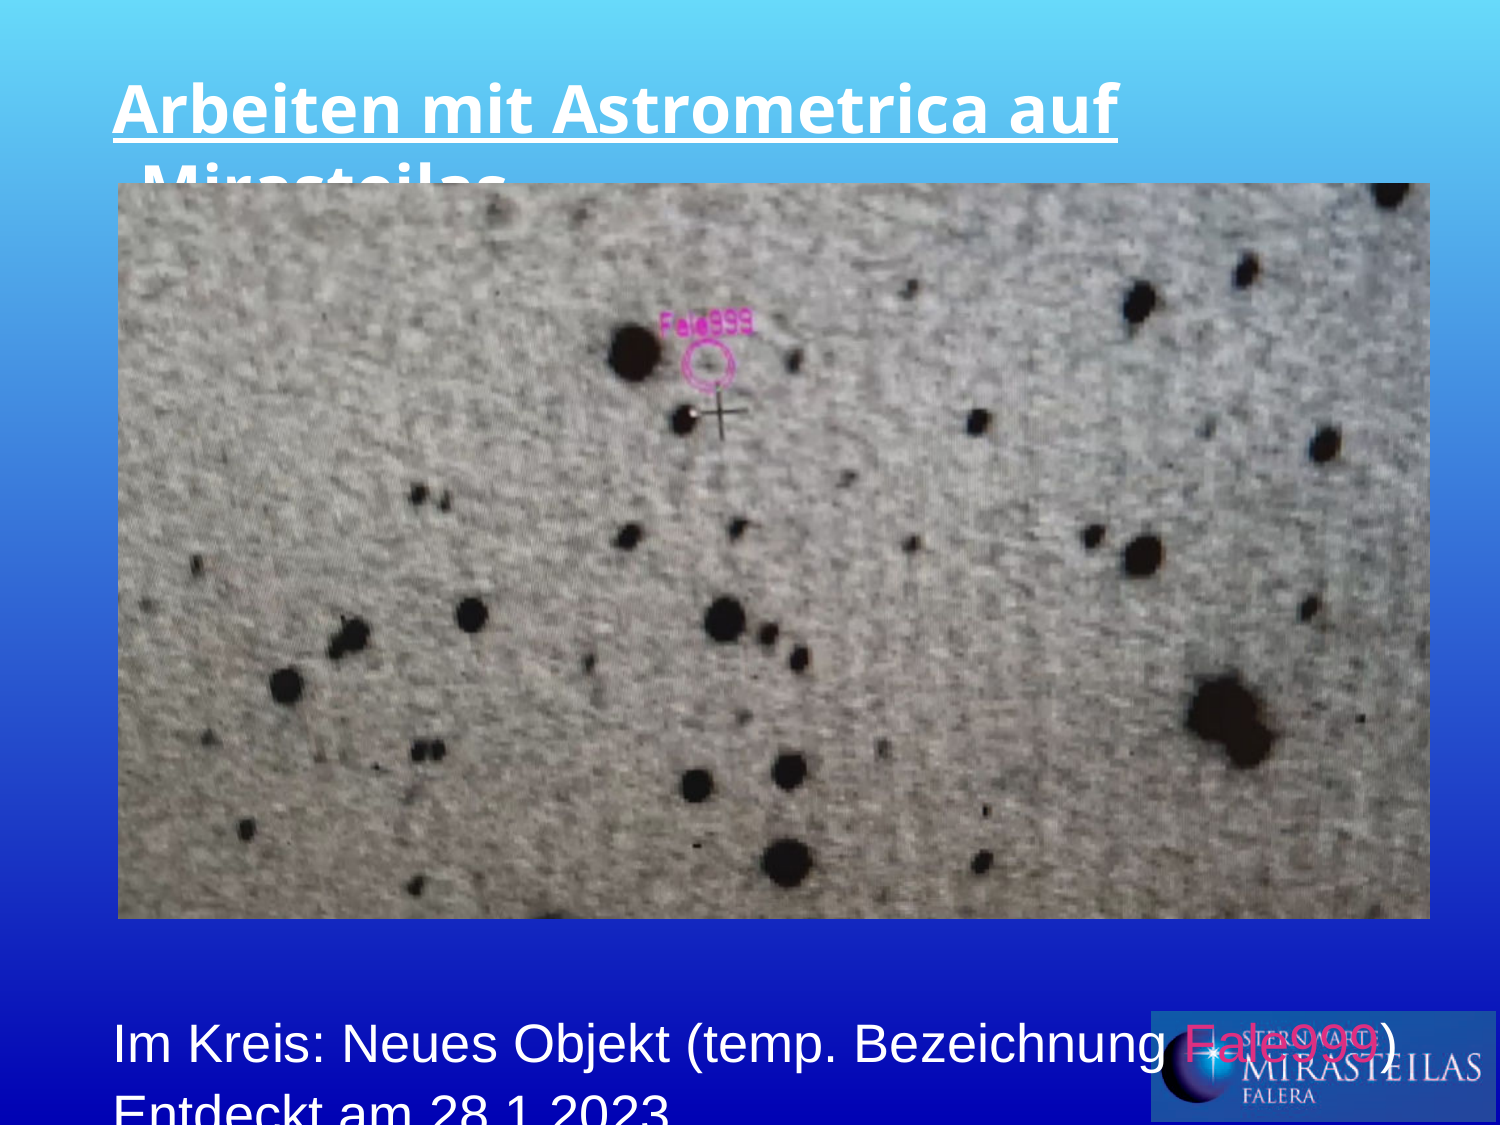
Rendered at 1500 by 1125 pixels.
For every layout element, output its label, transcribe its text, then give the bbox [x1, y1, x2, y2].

text_box Arbeiten mit Astrometrica auf Mirasteilas Im Kreis: Neues Objekt (temp. Bezeichnung Fale999) Entdeckt am 28.1.2023 [82, 59, 1418, 686]
picture [1151, 1057, 1159, 1070]
picture [118, 183, 1430, 920]
picture [1151, 1037, 1159, 1059]
picture [1151, 1011, 1496, 1122]
